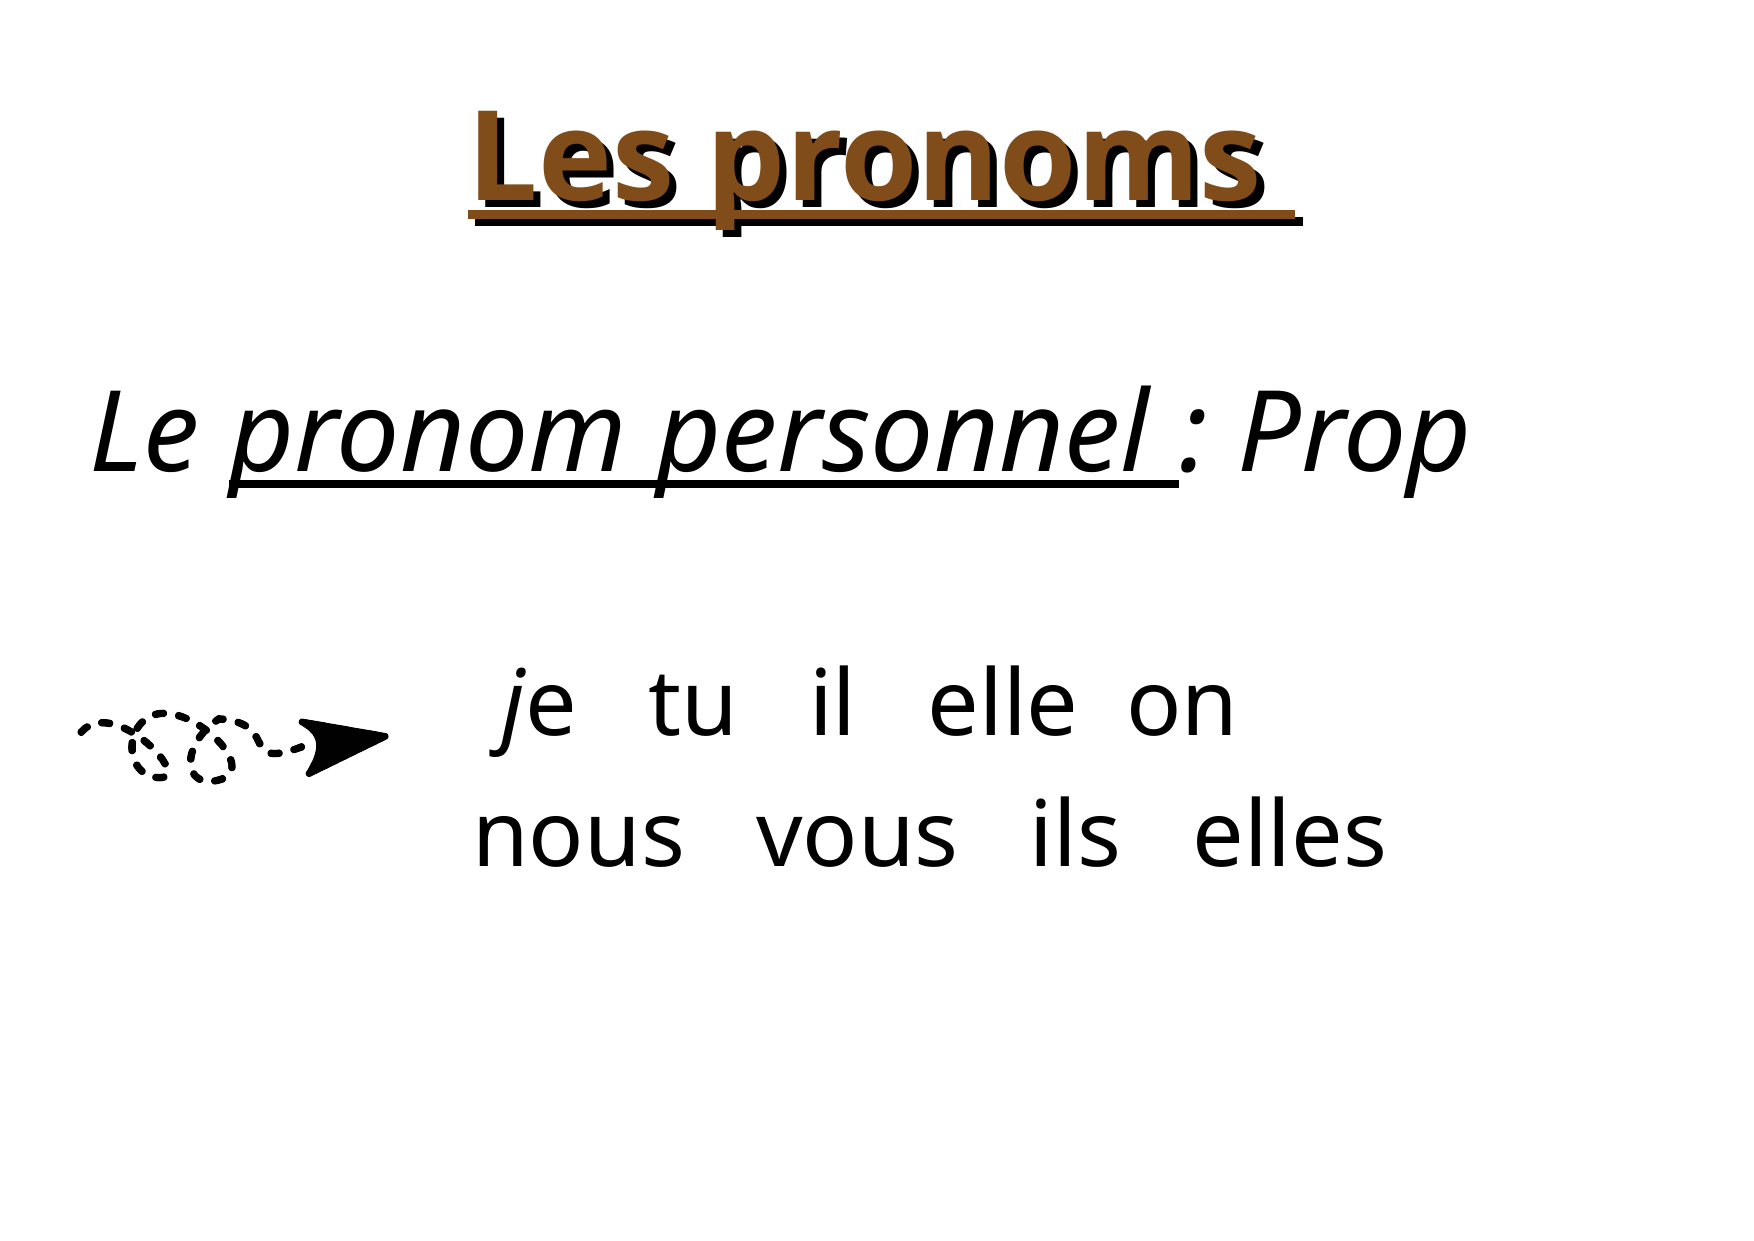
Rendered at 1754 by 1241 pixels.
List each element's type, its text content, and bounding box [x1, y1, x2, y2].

text_box je tu il elle on nous vous ils elles [457, 607, 1355, 886]
picture [75, 590, 390, 877]
text_box Le pronom personnel : Prop [75, 343, 1511, 504]
text_box Les pronoms [453, 59, 1275, 236]
